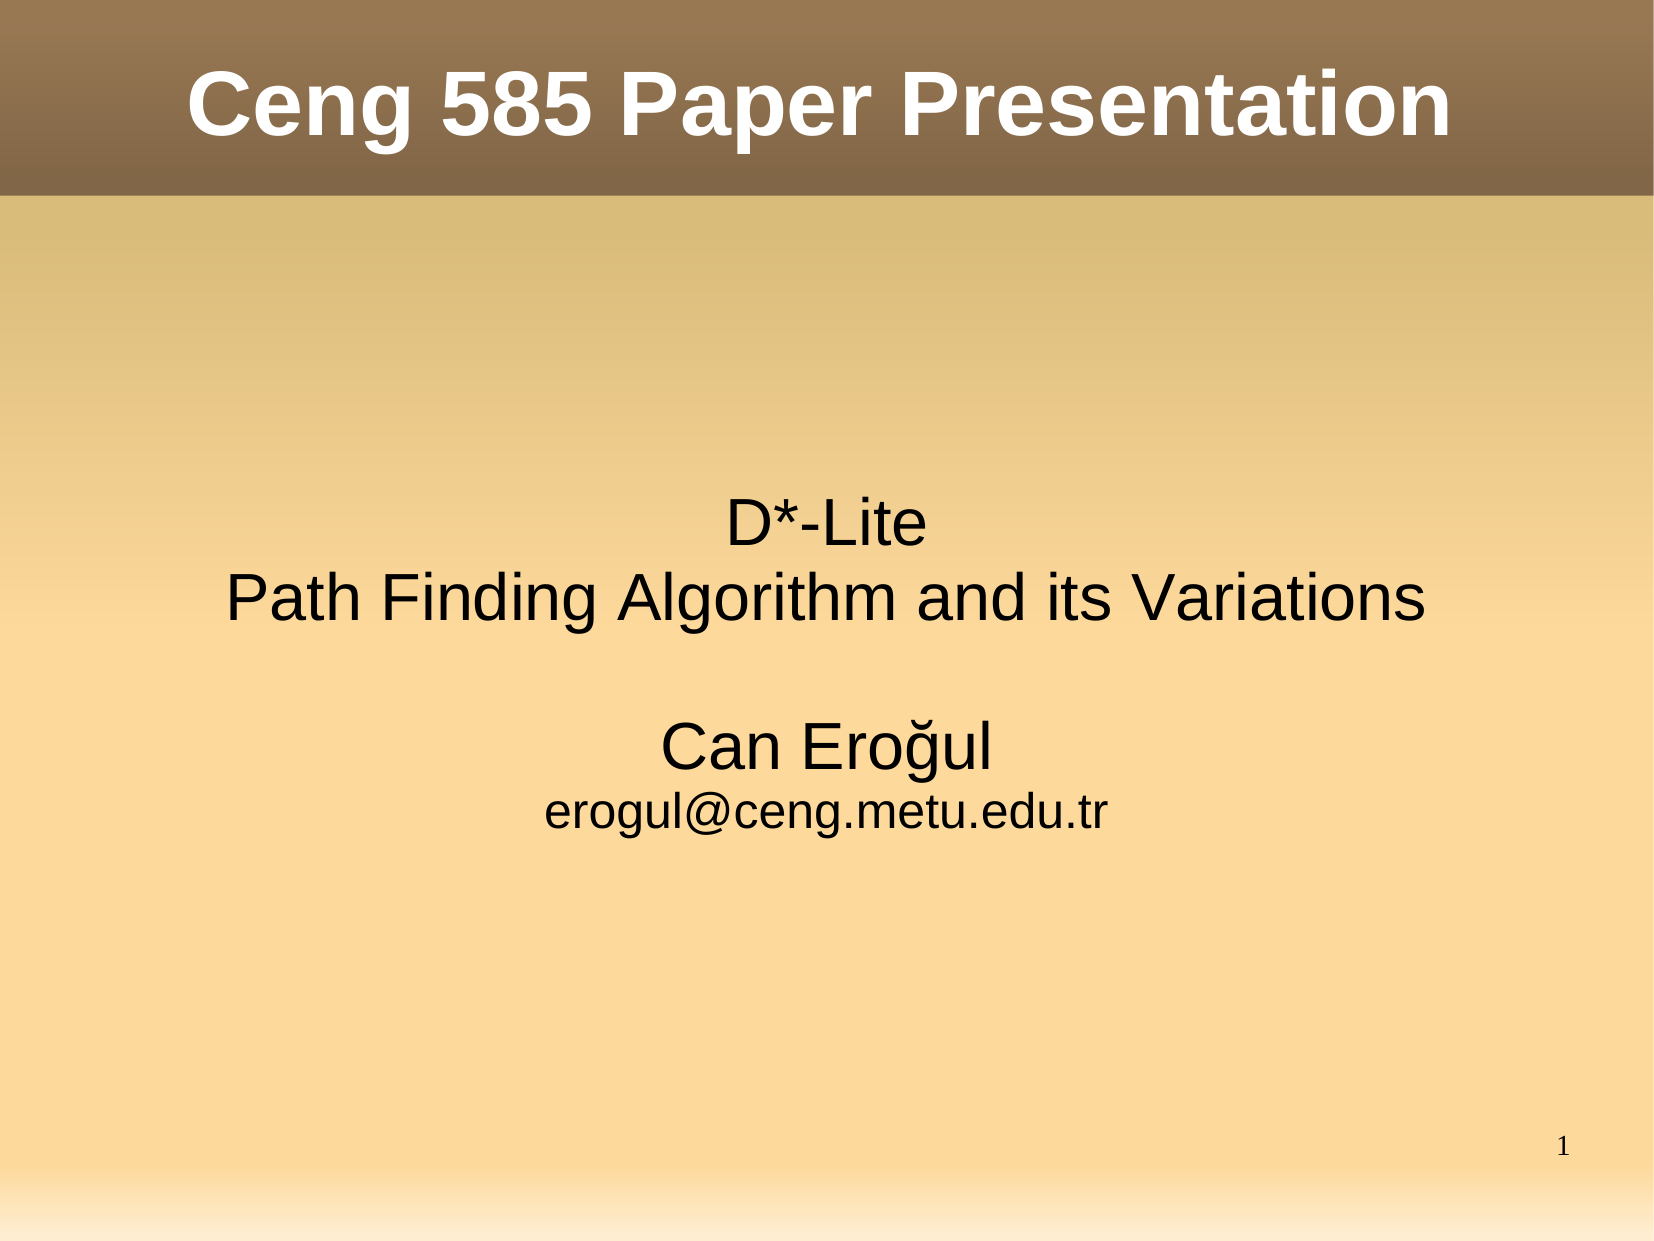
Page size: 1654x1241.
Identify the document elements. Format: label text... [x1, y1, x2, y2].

picture [0, 0, 1654, 1241]
title Ceng 585 Paper Presentation [76, 0, 1565, 208]
subtitle D*-Lite Path Finding Algorithm and its Variations Can Eroğul erogul@ceng.metu.edu.tr [82, 290, 1571, 1109]
